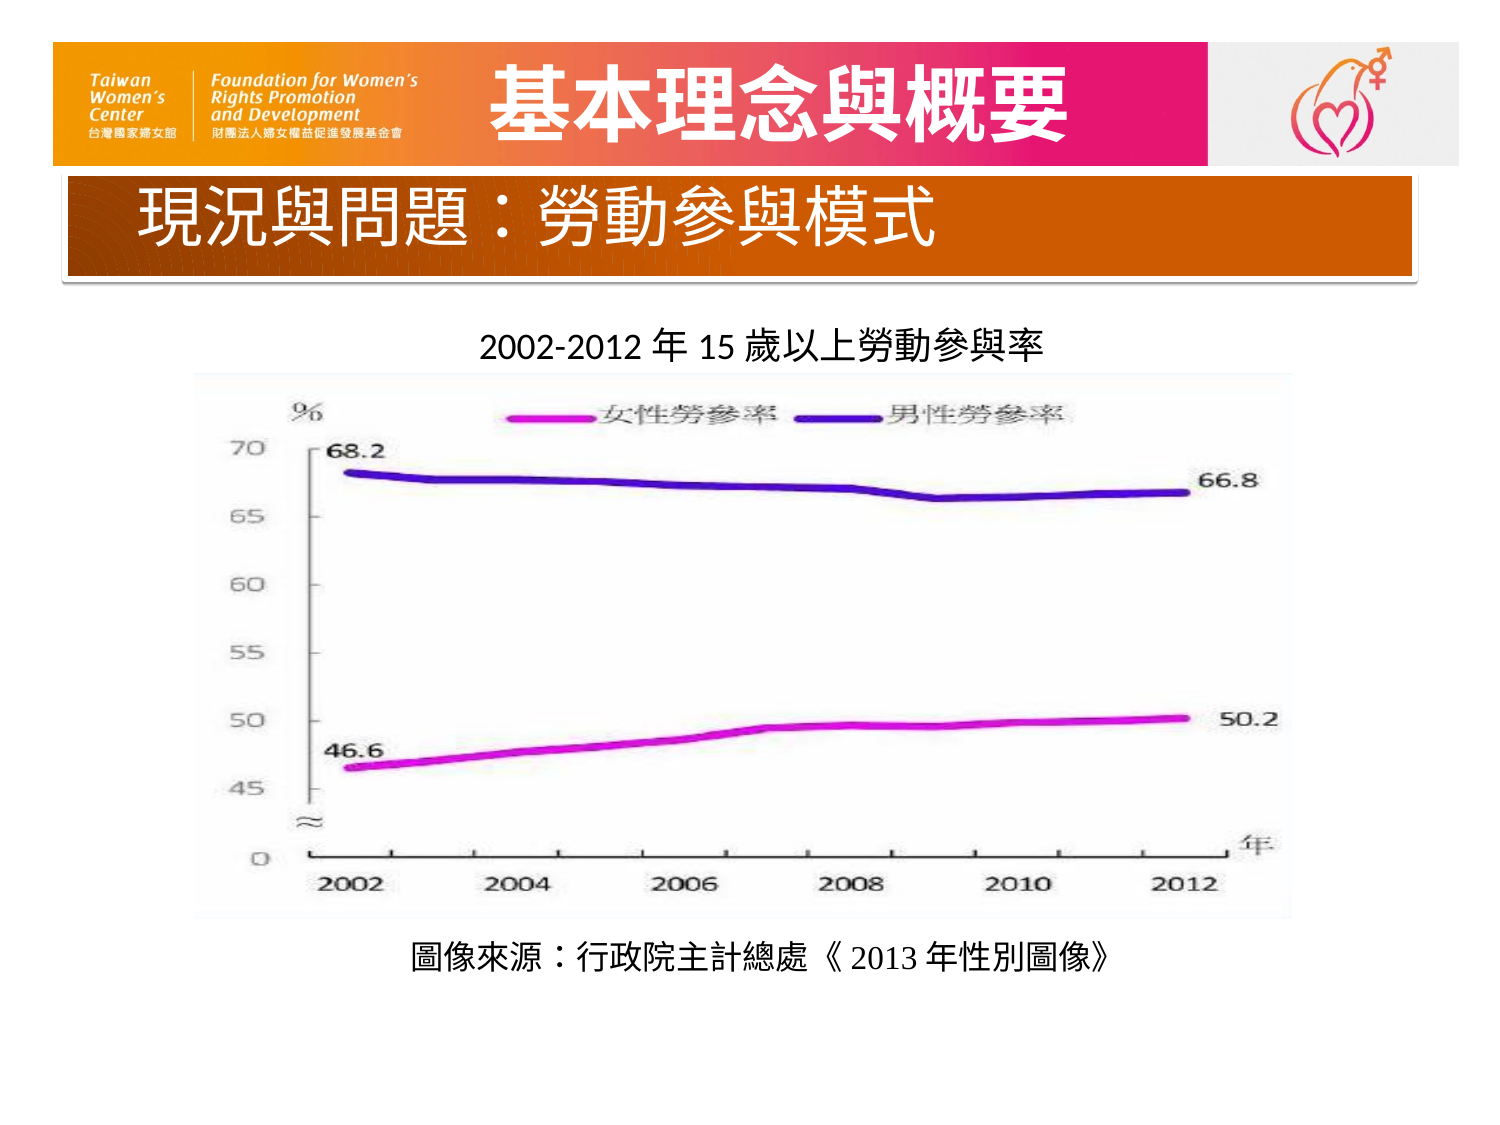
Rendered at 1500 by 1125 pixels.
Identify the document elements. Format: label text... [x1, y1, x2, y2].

text_box 2002-2012年15歲以上勞動參與率 [313, 314, 1211, 373]
title 基本理念與概要 [171, 42, 1388, 161]
text_box 圖像來源：行政院主計總處《2013年性別圖像》 [312, 928, 1223, 985]
list 現況與問題：勞動參與模式 [64, 172, 1415, 279]
picture [194, 373, 1292, 919]
